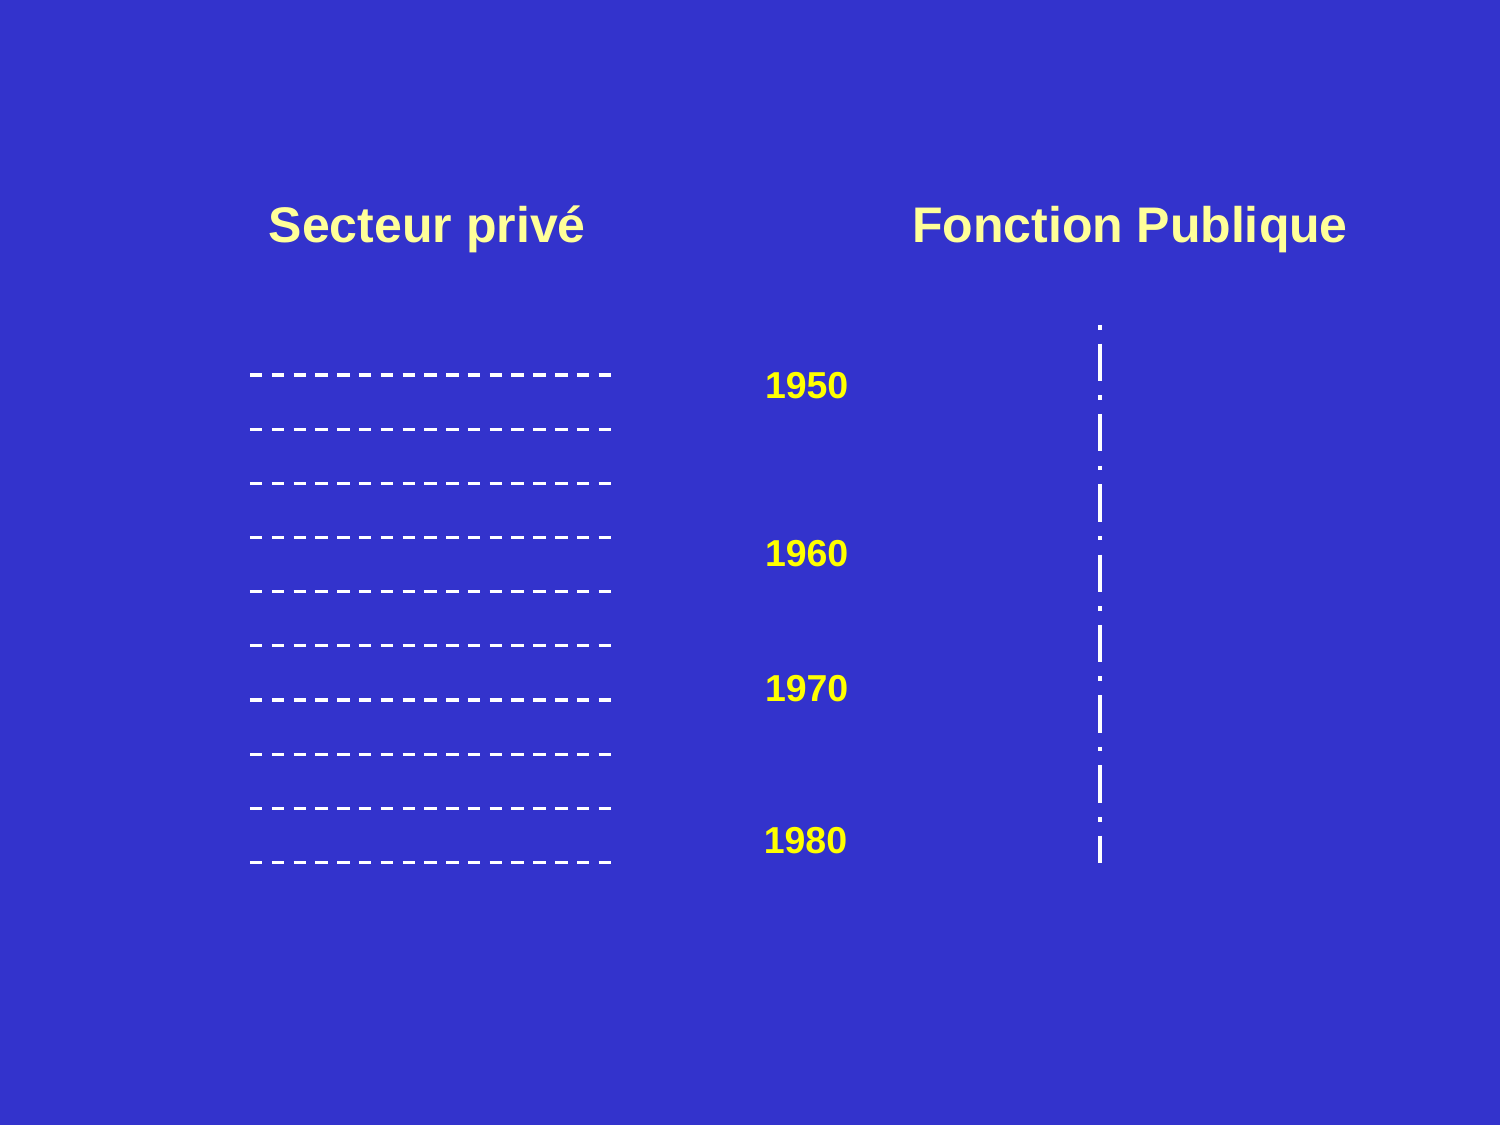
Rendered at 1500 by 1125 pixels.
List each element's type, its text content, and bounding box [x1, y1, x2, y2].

text_box Secteur privé [254, 184, 601, 261]
text_box 1980 [749, 774, 864, 870]
text_box 1950 [750, 320, 864, 415]
text_box 1960 [750, 488, 864, 583]
text_box 1970 [750, 656, 864, 717]
text_box Fonction Publique [897, 184, 1363, 261]
